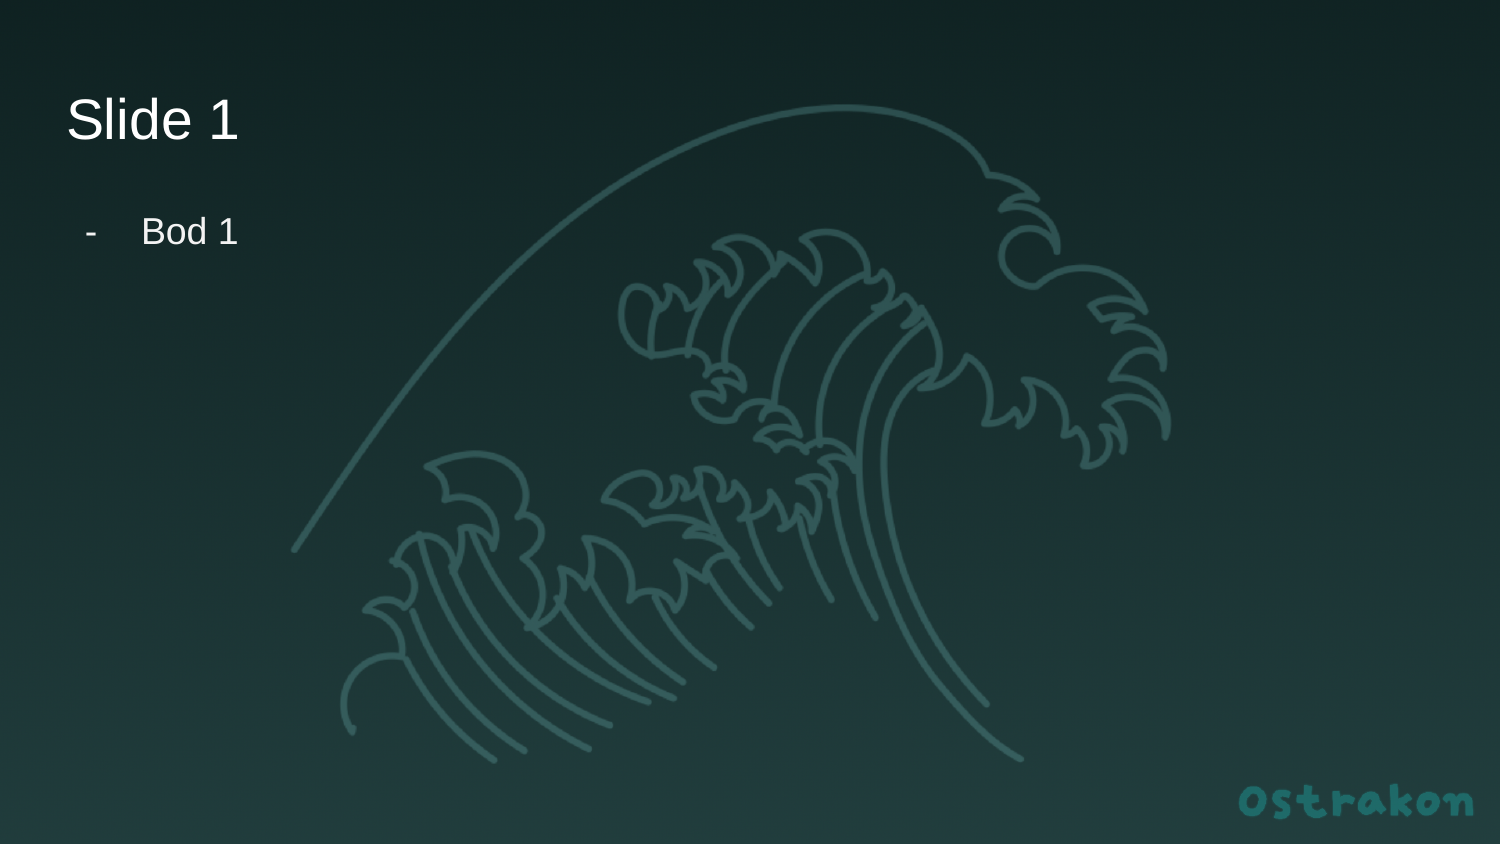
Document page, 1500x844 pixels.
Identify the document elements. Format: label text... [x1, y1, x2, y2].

picture [0, 0, 1500, 844]
title Slide 1 [51, 72, 1449, 167]
list Bod 1 [51, 189, 1449, 750]
